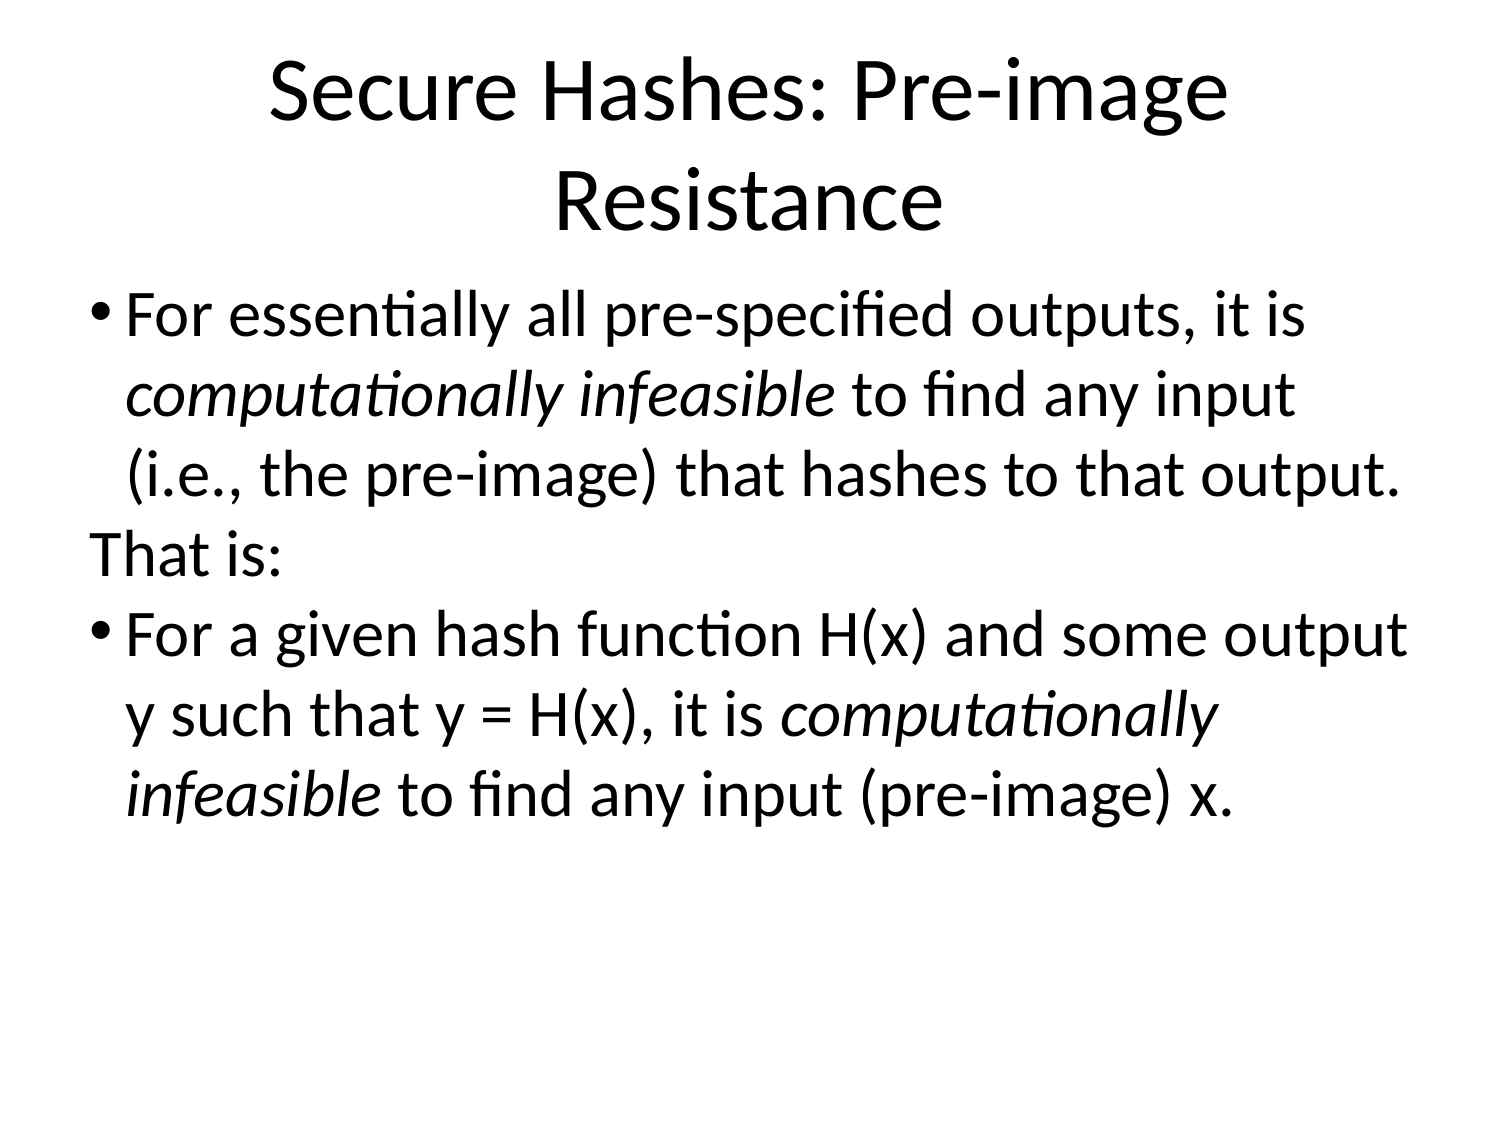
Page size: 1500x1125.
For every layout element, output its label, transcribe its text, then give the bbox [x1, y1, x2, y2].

text_box Secure Hashes: Pre-image Resistance [75, 45, 1425, 233]
text_box For essentially all pre-specified outputs, it is computationally infeasible to find any input (i.e., the pre-image) that hashes to that output. That is: For a given hash function H(x) and some output y such that y = H(x), it is computationally infeasible to find any input (pre-image) x. [75, 262, 1425, 1005]
